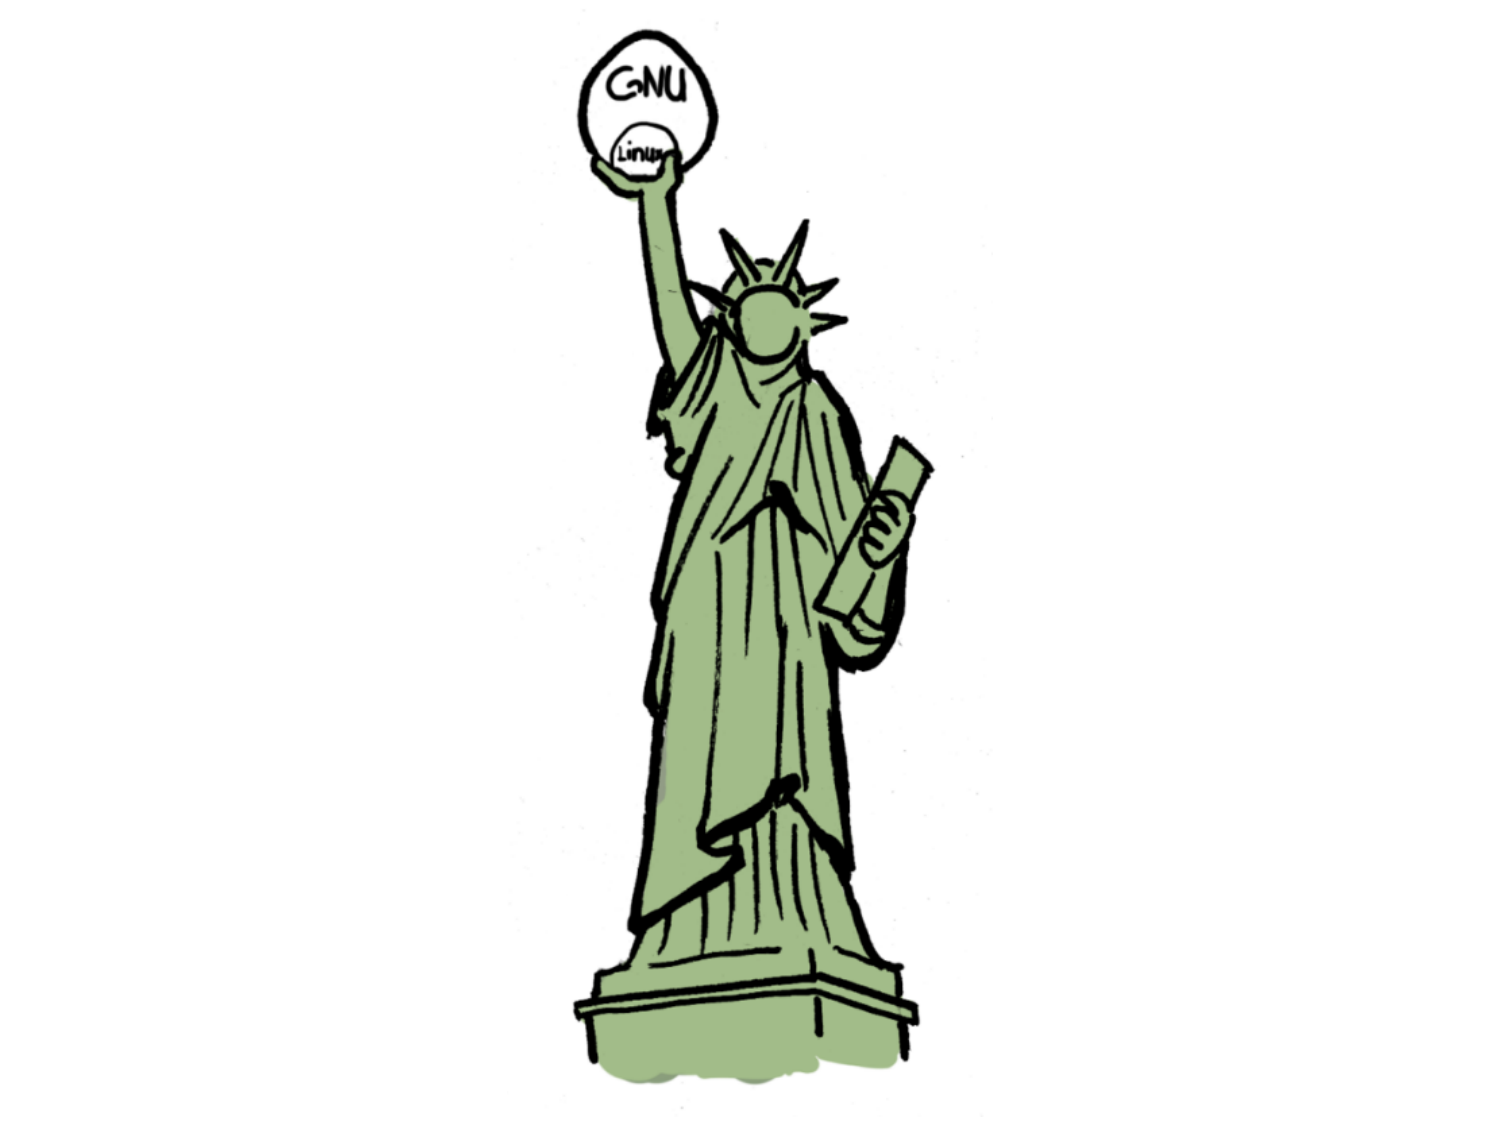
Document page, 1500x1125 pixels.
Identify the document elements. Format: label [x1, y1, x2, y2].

picture [507, 8, 993, 1117]
